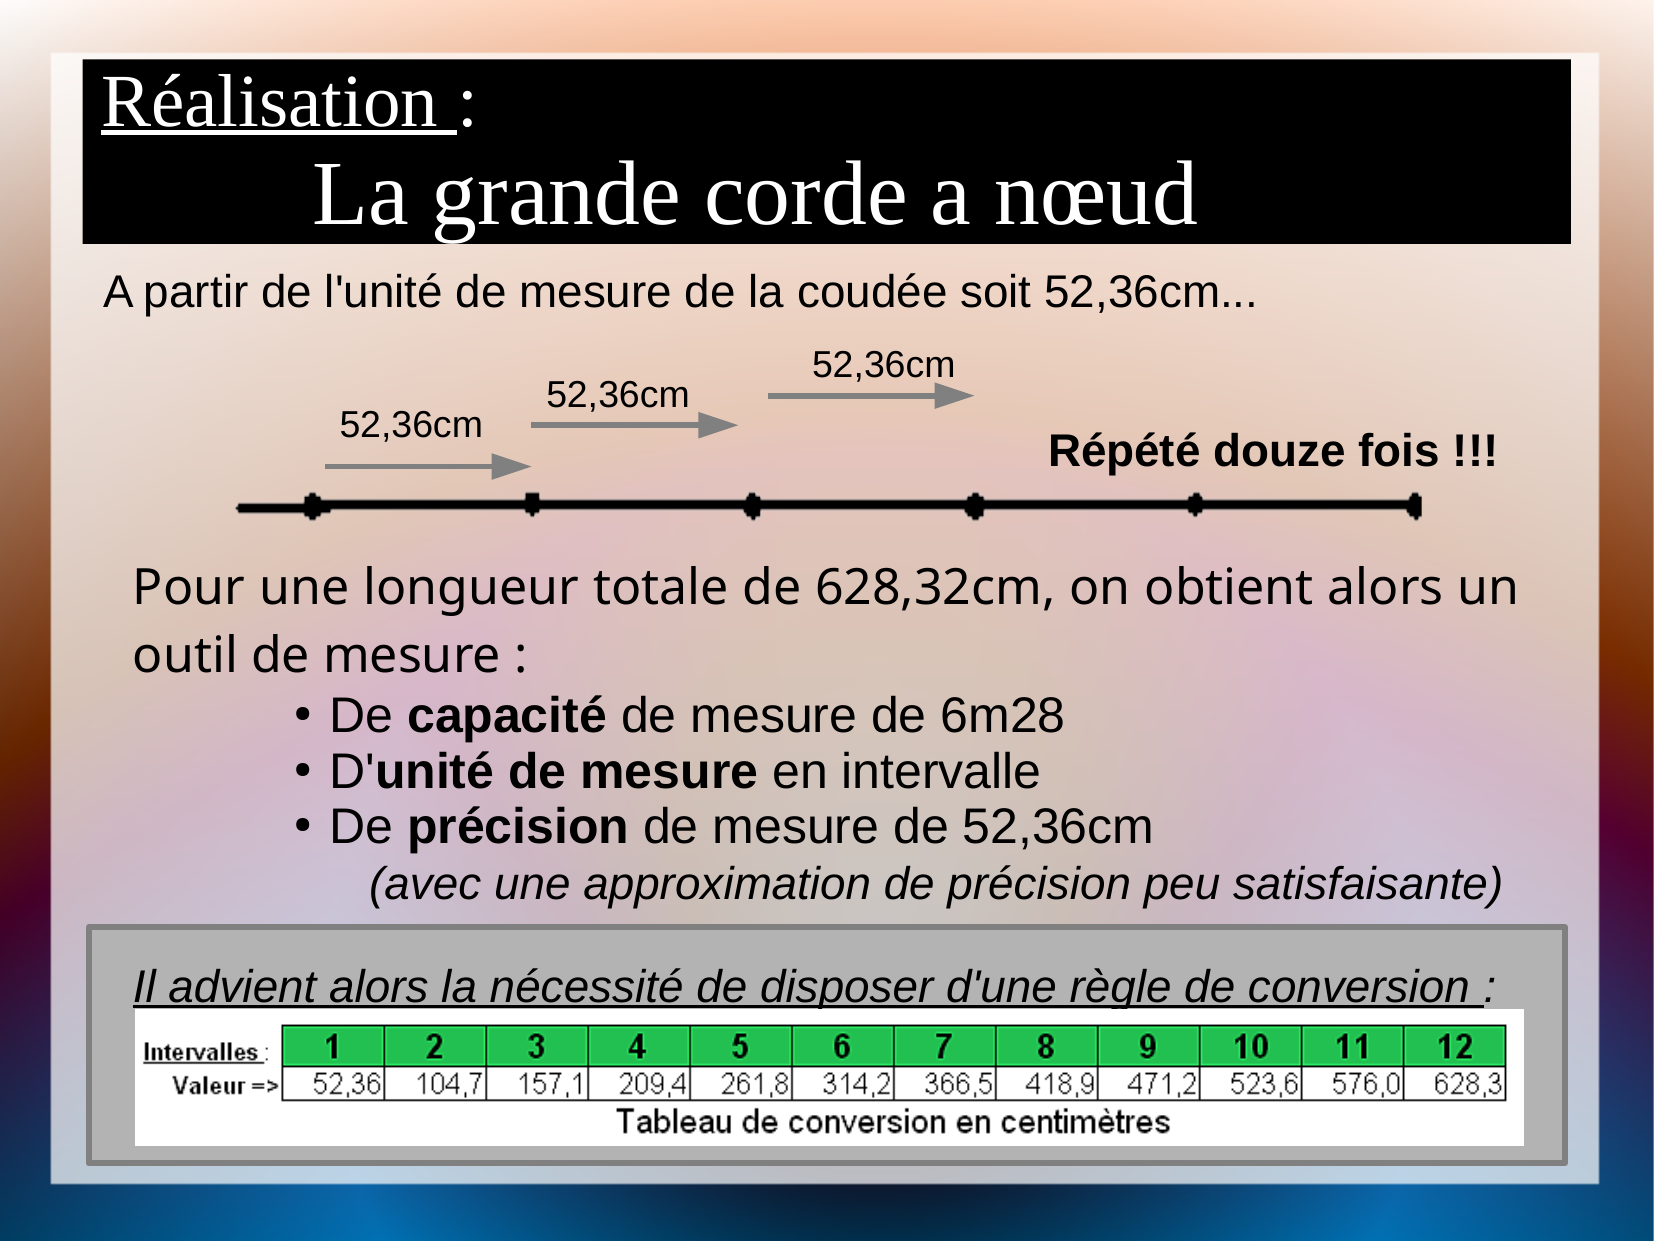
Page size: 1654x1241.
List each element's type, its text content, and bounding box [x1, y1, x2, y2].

text_box 52,36cm [324, 395, 502, 453]
title Réalisation : La grande corde a nœud [82, 59, 1571, 244]
text_box A partir de l'unité de mesure de la coudée soit 52,36cm... [88, 258, 1300, 325]
picture [0, 0, 1654, 1241]
text_box 52,36cm [531, 366, 709, 424]
text_box [88, 927, 1565, 1164]
text_box 52,36cm [797, 336, 975, 394]
text_box Pour une longueur totale de 628,32cm, on obtient alors un outil de mesure : De capacité de mesure de 6m28 D'unité de mesure en intervalle De précision de mesure de 52,36cm (avec une approximation de précision peu satisfaisante) Il advient alors la nécessité de disposer d'une règle de conversion : [118, 543, 1536, 1016]
text_box Répété douze fois !!! [1033, 417, 1565, 485]
